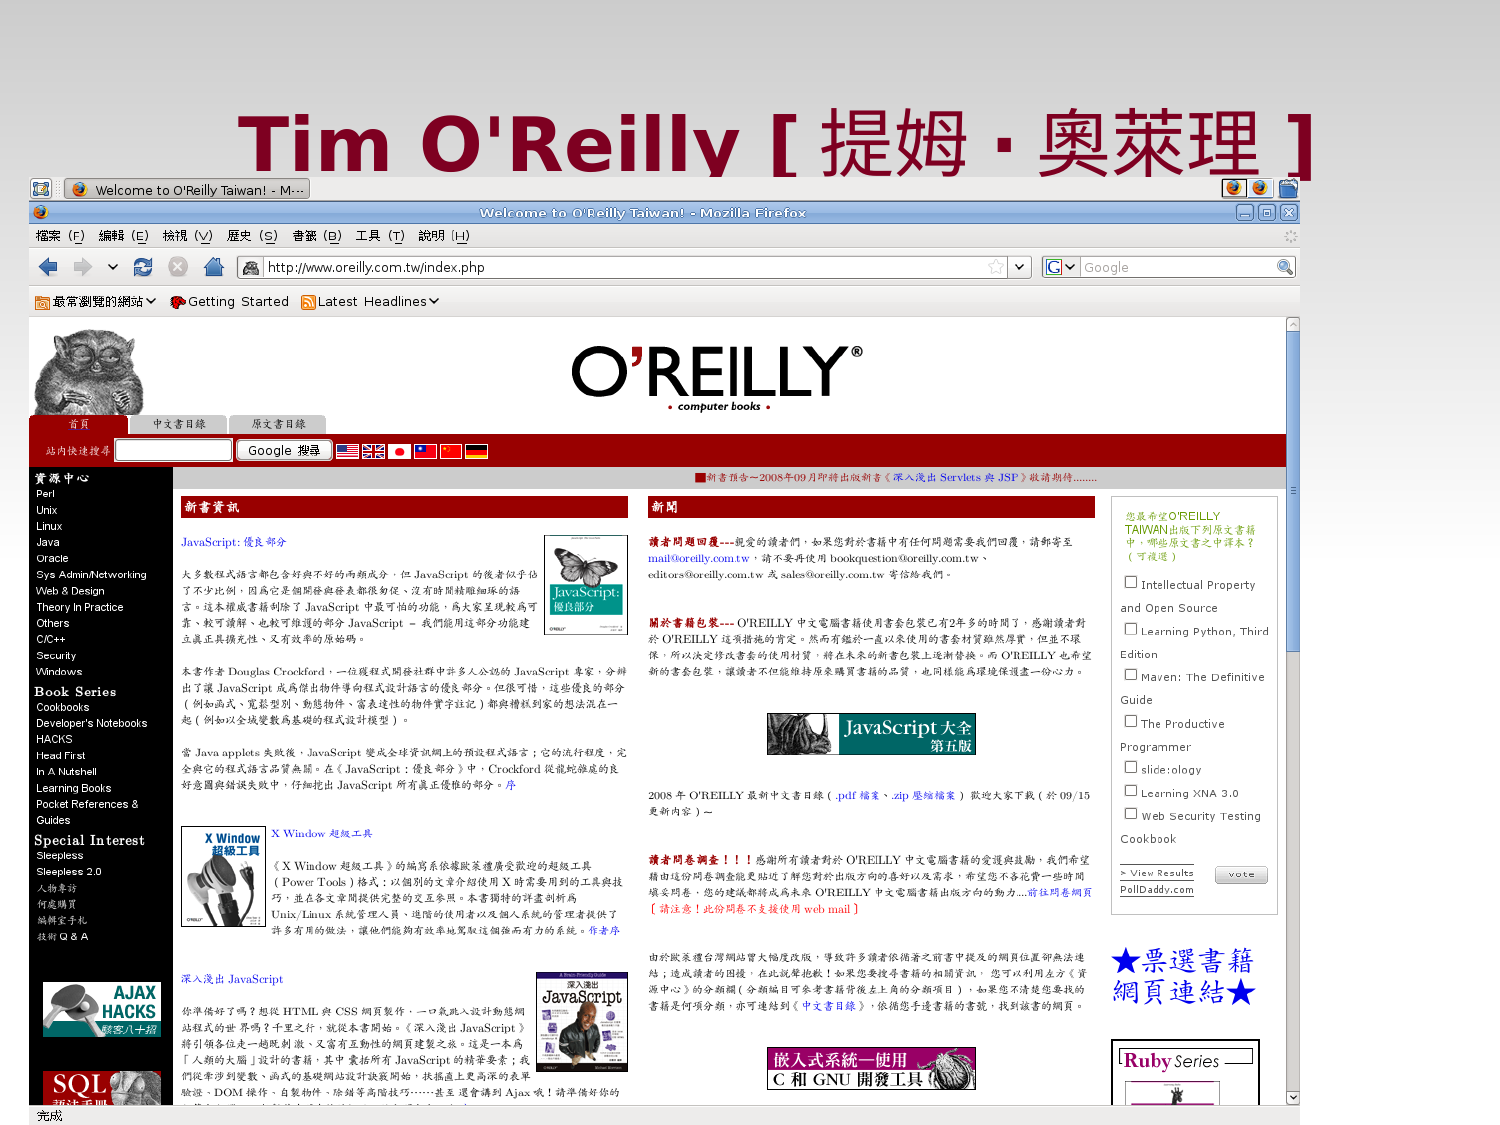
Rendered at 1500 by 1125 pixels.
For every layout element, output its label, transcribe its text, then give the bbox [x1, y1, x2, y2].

title Tim O'Reilly [提姆·奧萊理] [75, 44, 1425, 233]
picture [29, 177, 1300, 1125]
